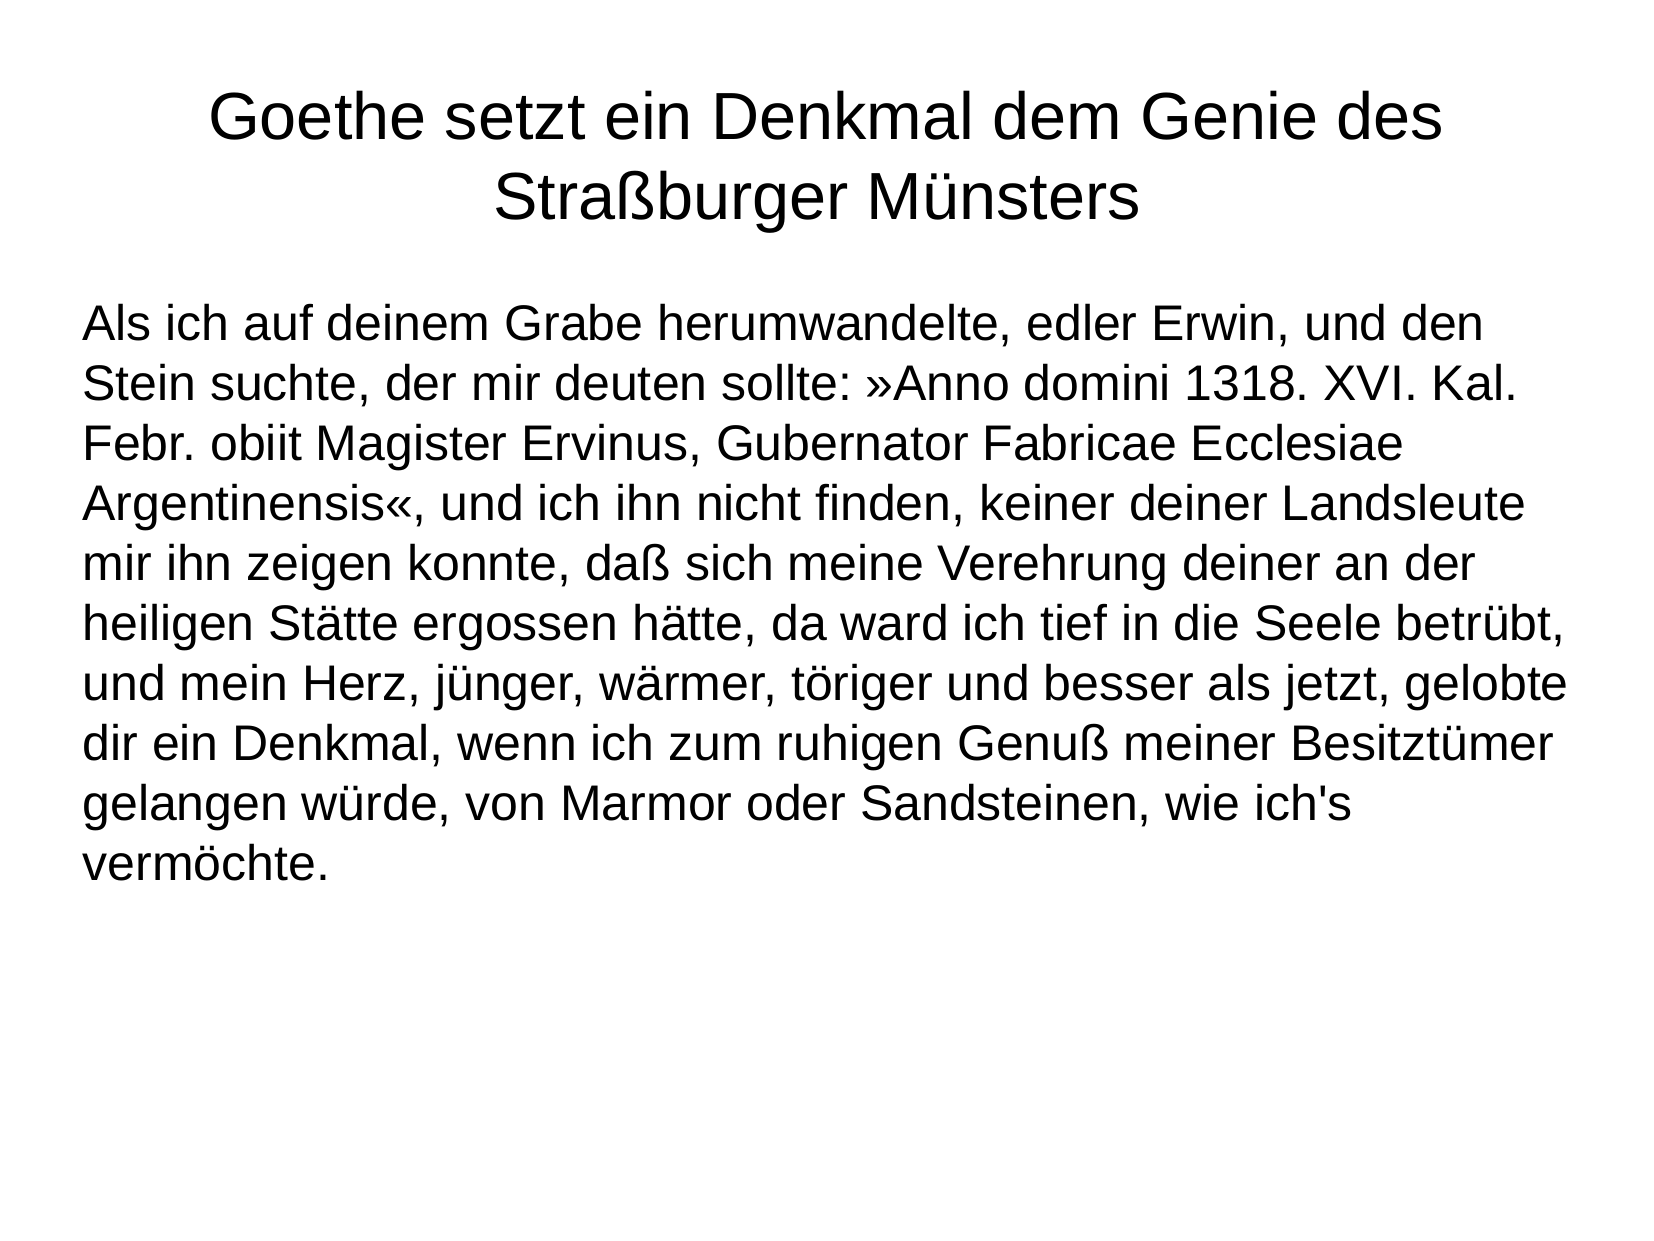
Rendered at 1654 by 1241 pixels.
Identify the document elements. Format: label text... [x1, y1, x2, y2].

list Als ich auf deinem Grabe herumwandelte, edler Erwin, und den Stein suchte, der mir deuten sollte: »Anno domini 1318. XVI. Kal. Febr. obiit Magister Ervinus, Gubernator Fabricae Ecclesiae Argentinensis«, und ich ihn nicht finden, keiner deiner Landsleute mir ihn zeigen konnte, daß sich meine Verehrung deiner an der heiligen Stätte ergossen hätte, da ward ich tief in die Seele betrübt, und mein Herz, jünger, wärmer, töriger und besser als jetzt, gelobte dir ein Denkmal, wenn ich zum ruhigen Genuß meiner Besitztümer gelangen würde, von Marmor oder Sandsteinen, wie ich's vermöchte. [82, 290, 1571, 1010]
title Goethe setzt ein Denkmal dem Genie des Straßburger Münsters [82, 49, 1571, 257]
